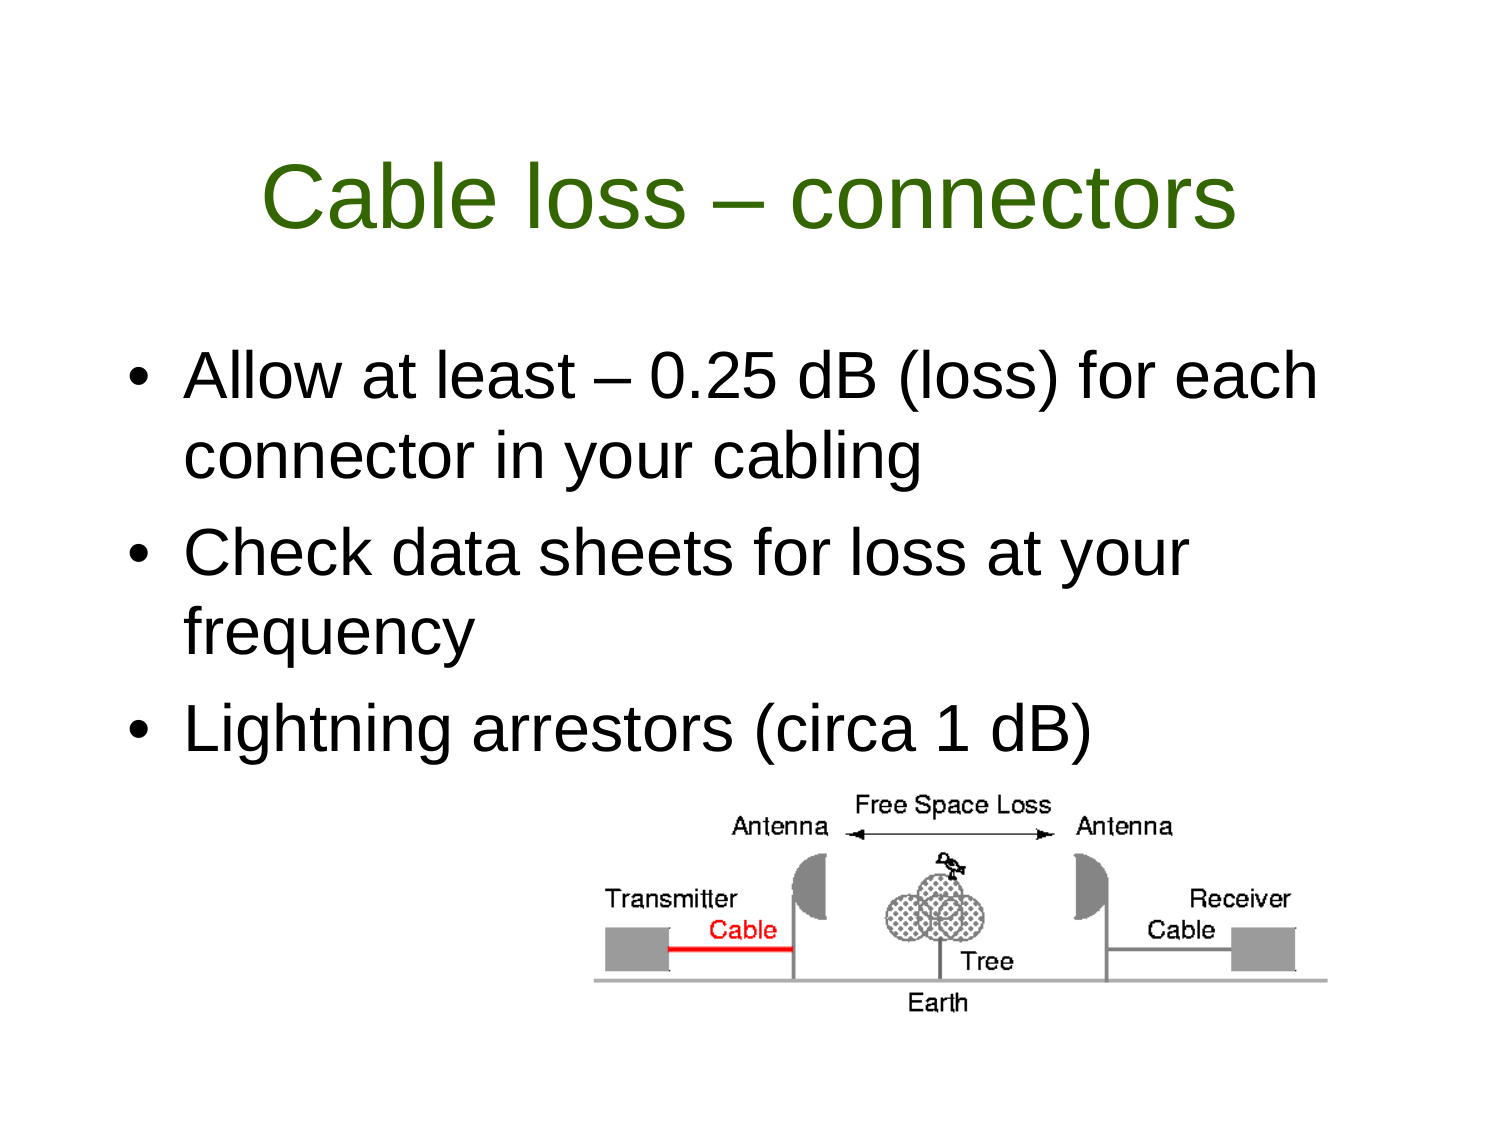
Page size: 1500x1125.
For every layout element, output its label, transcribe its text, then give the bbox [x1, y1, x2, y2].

title Cable loss – connectors [112, 79, 1388, 309]
list Allow at least – 0.25 dB (loss) for each connector in your cabling Check data sheets for loss at your frequency Lightning arrestors (circa 1 dB) [112, 324, 1455, 1000]
picture [589, 791, 1334, 1019]
